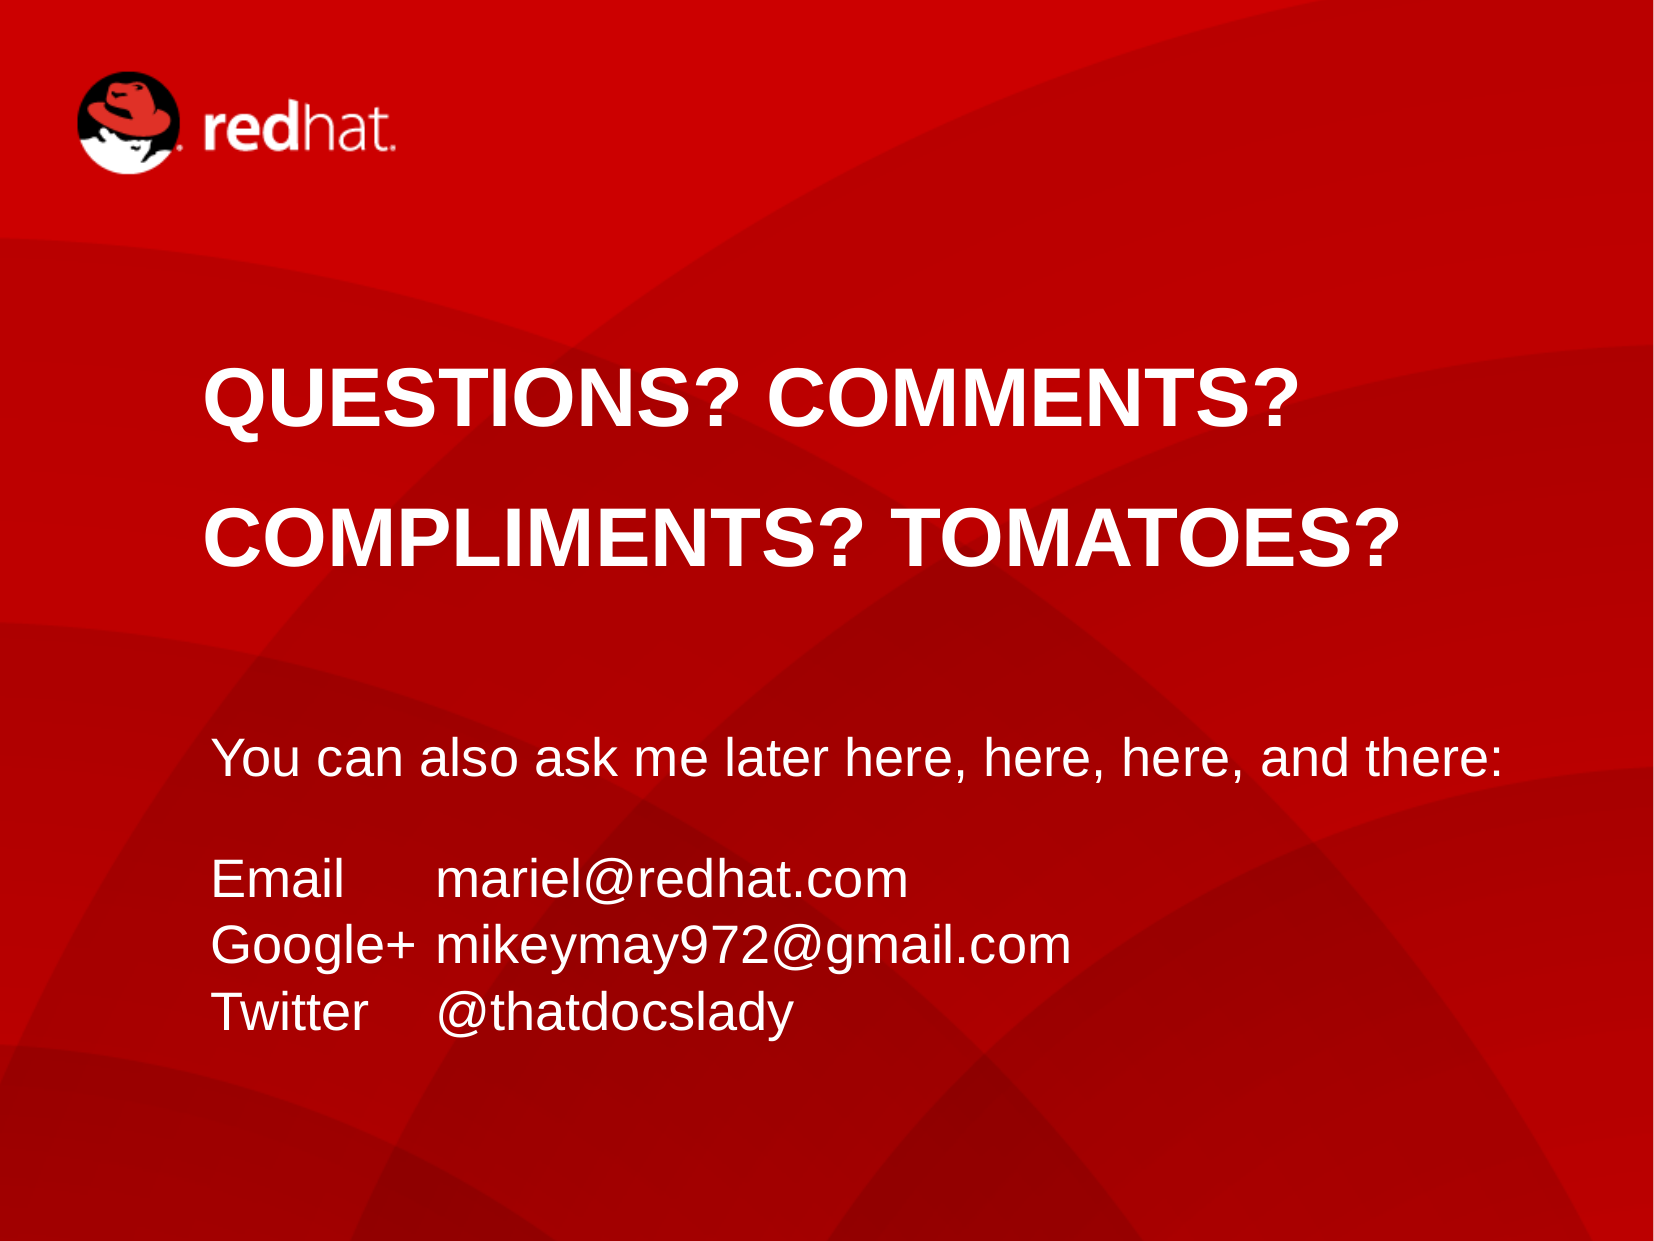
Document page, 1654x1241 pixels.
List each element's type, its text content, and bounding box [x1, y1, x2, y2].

text_box You can also ask me later here, here, here, and there: Email mariel@redhat.com Google+ mikeymay972@gmail.com Twitter @thatdocslady [195, 719, 1576, 1050]
text_box QUESTIONS? COMMENTS? COMPLIMENTS? TOMATOES? [187, 297, 1576, 545]
picture [0, 0, 1654, 1241]
